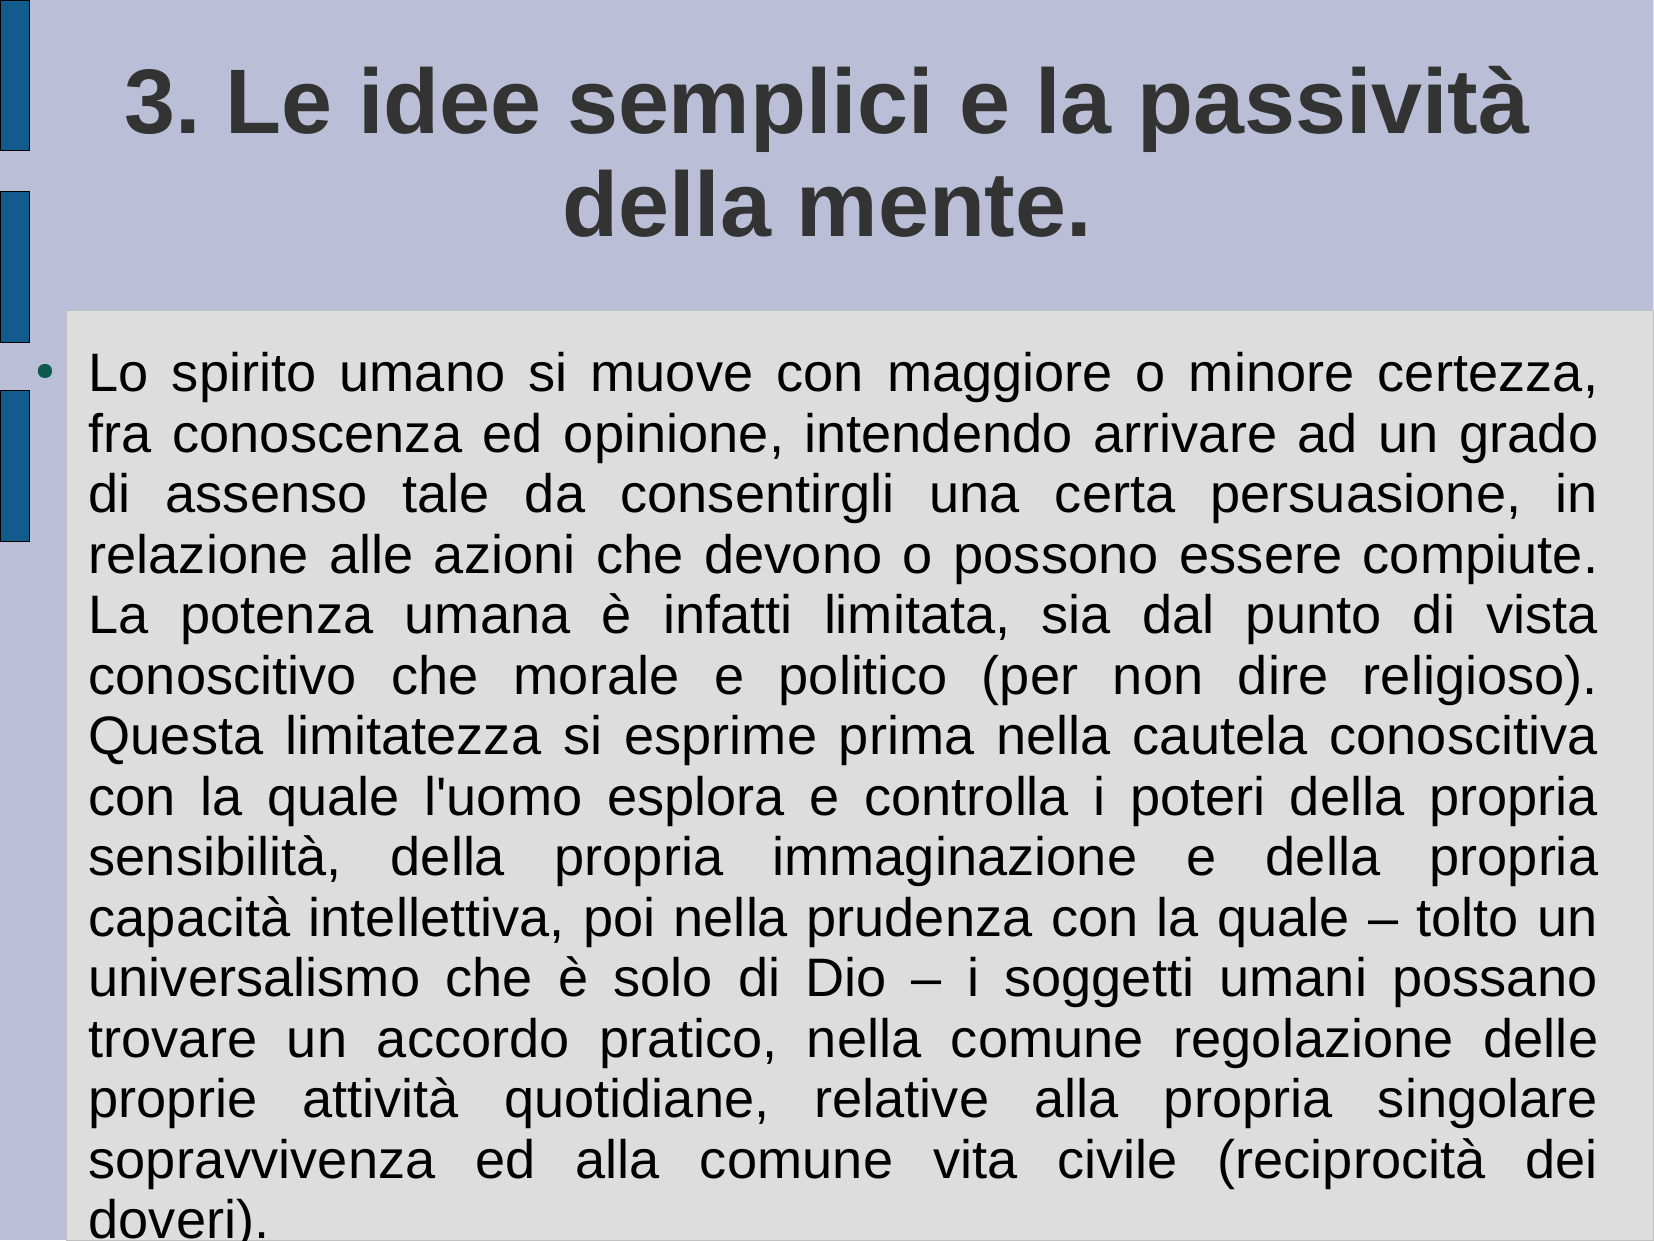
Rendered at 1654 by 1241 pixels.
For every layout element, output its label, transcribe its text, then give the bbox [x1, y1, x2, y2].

list Lo spirito umano si muove con maggiore o minore certezza, fra conoscenza ed opinione, intendendo arrivare ad un grado di assenso tale da consentirgli una certa persuasione, in relazione alle azioni che devono o possono essere compiute. La potenza umana è infatti limitata, sia dal punto di vista conoscitivo che morale e politico (per non dire religioso). Questa limitatezza si esprime prima nella cautela conoscitiva con la quale l'uomo esplora e controlla i poteri della propria sensibilità, della propria immaginazione e della propria capacità intellettiva, poi nella prudenza con la quale – tolto un universalismo che è solo di Dio – i soggetti umani possano trovare un accordo pratico, nella comune regolazione delle proprie attività quotidiane, relative alla propria singolare sopravvivenza ed alla comune vita civile (reciprocità dei doveri). [17, 342, 1601, 1229]
title 3. Le idee semplici e la passività della mente. [121, 49, 1534, 257]
